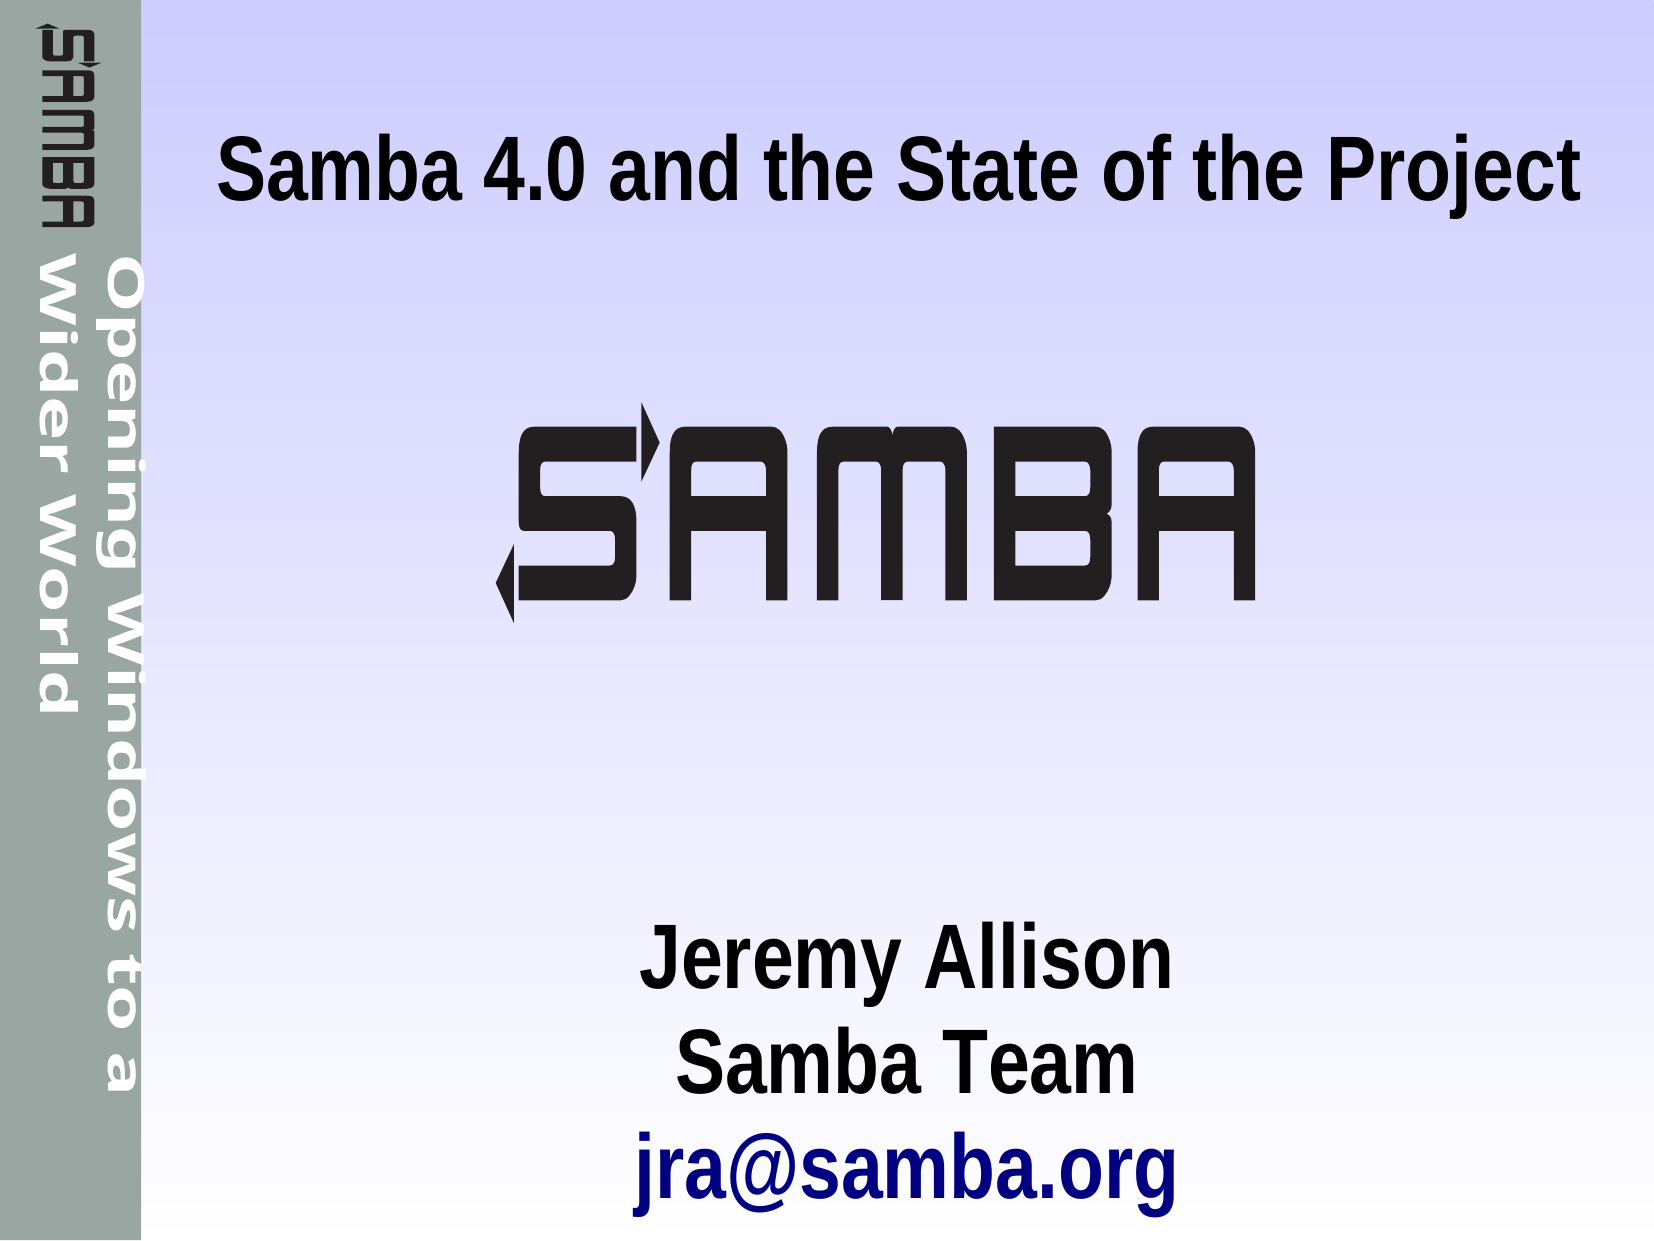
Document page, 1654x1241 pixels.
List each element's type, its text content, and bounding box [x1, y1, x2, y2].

title Samba 4.0 and the State of the Project [193, 63, 1606, 272]
title Jeremy Allison Samba Team jra@samba.org [201, 904, 1614, 1216]
picture [495, 402, 1256, 624]
